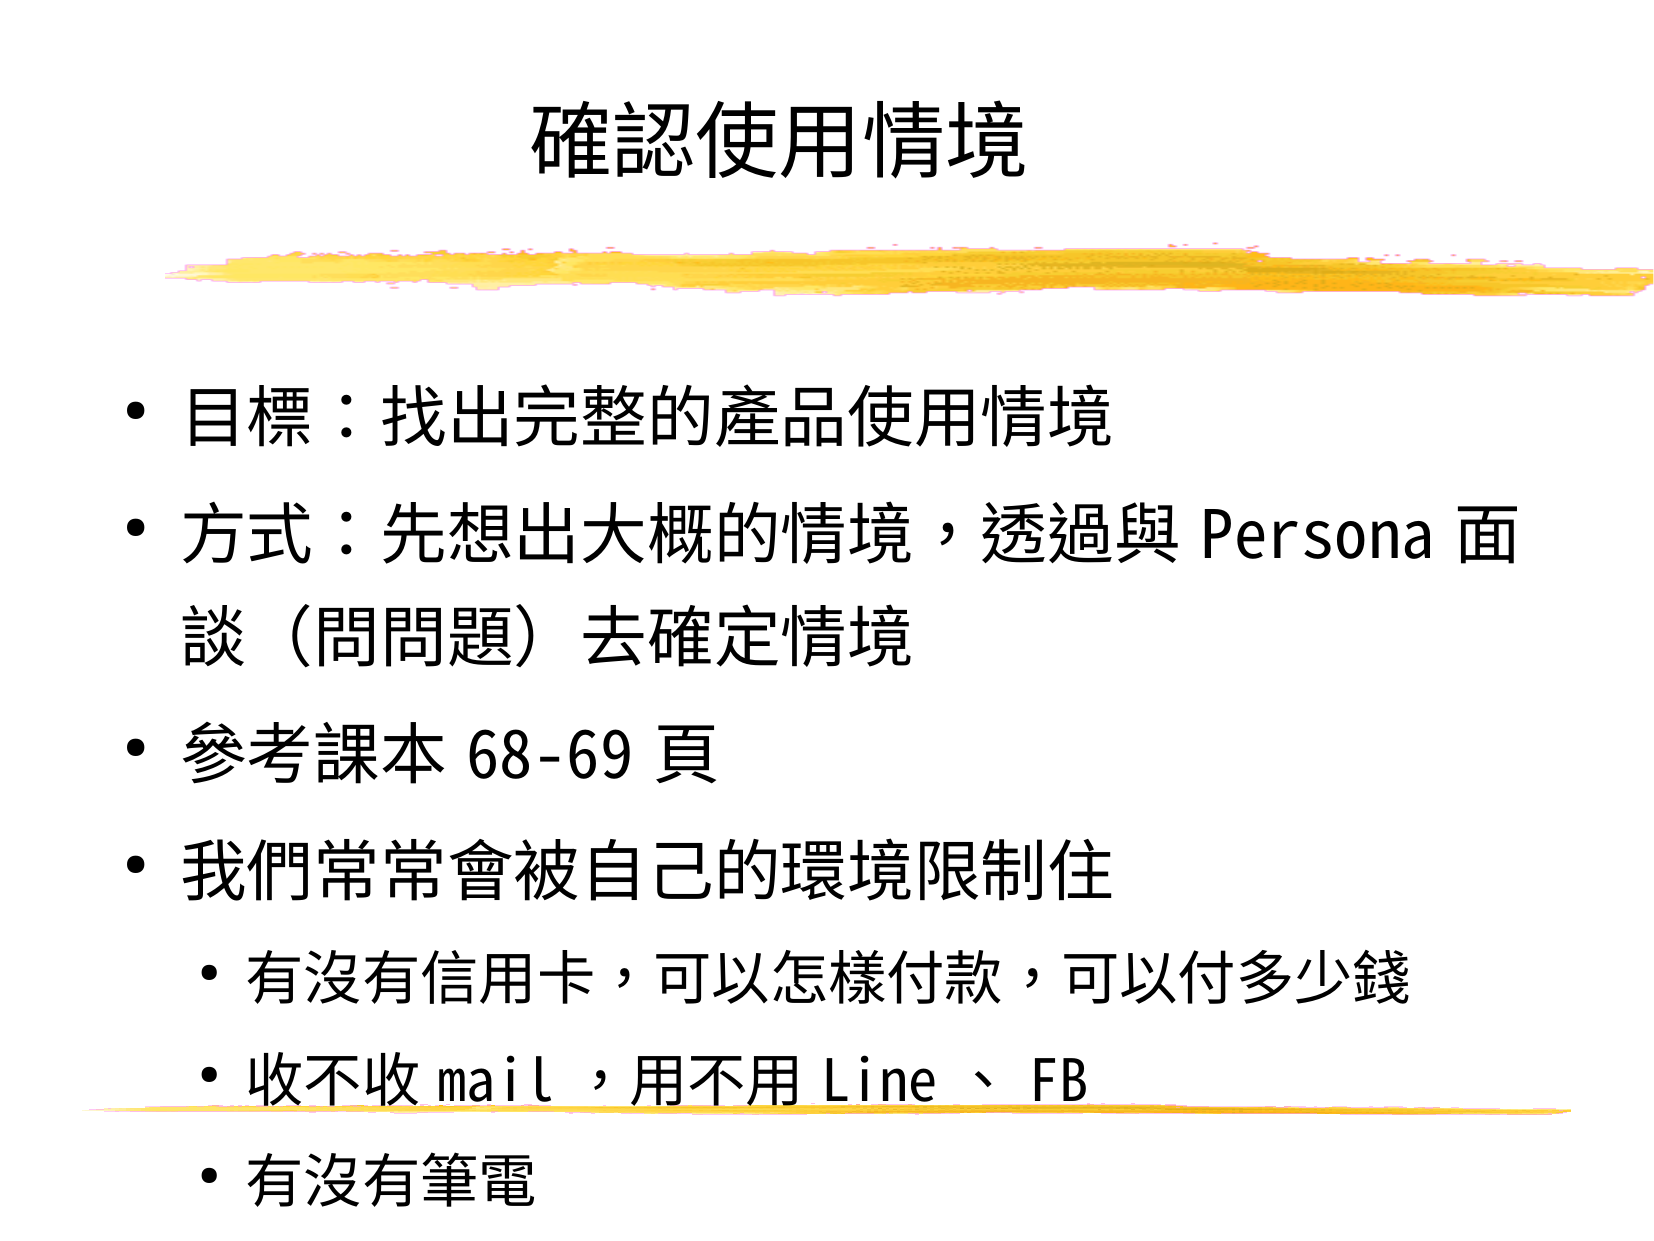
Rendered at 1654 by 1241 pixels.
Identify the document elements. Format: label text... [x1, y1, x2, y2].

title 確認使用情境 [76, 28, 1482, 235]
picture [82, 1102, 1571, 1117]
list 目標：找出完整的產品使用情境 方式：先想出大概的情境，透過與Persona面談（問問題）去確定情境 參考課本68-69頁 我們常常會被自己的環境限制住 有沒有信用卡，可以怎樣付款，可以付多少錢 收不收mail，用不用Line、FB 有沒有筆電 [124, 358, 1530, 1103]
picture [165, 237, 1654, 308]
